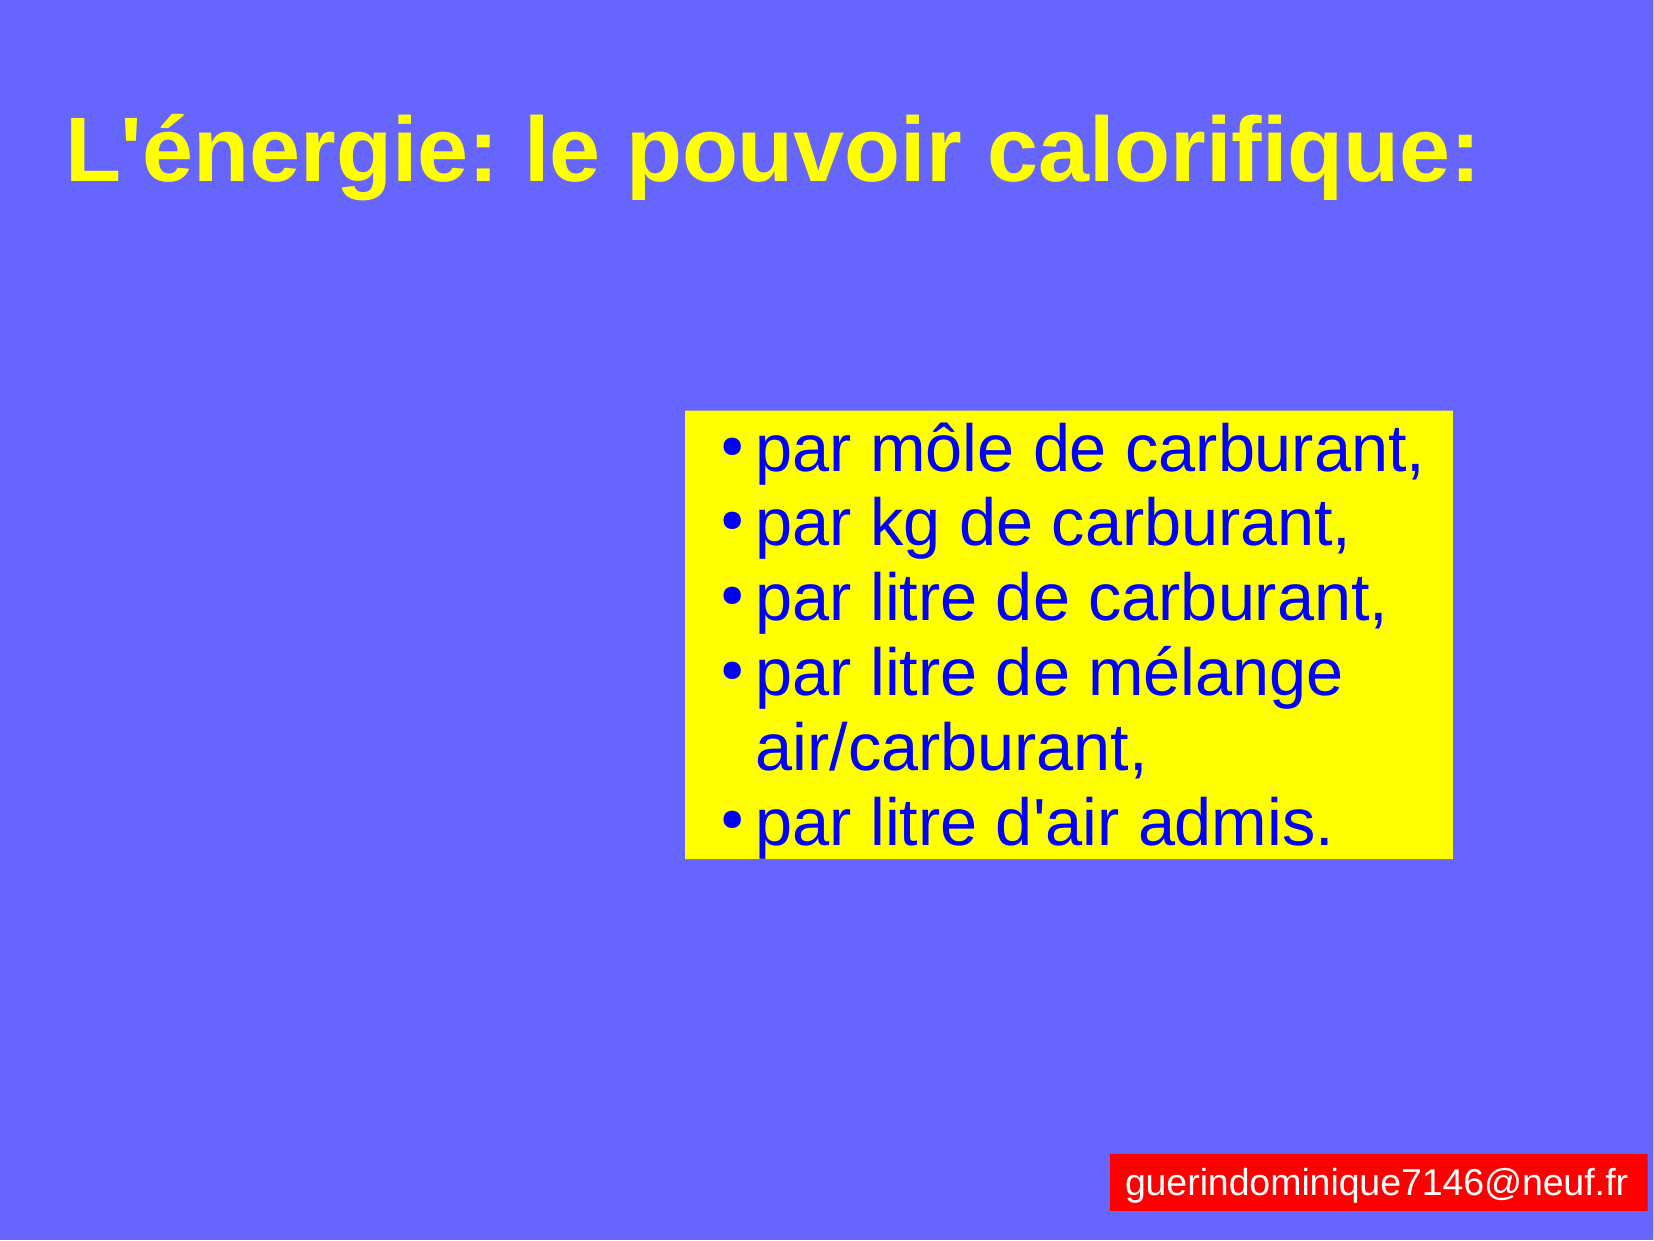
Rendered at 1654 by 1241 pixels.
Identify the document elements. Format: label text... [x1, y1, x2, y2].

text_box guerindominique7146@neuf.fr [1110, 1153, 1648, 1211]
title L'énergie: le pouvoir calorifique: [29, 53, 1625, 246]
text_box par môle de carburant, par kg de carburant, par litre de carburant, par litre de mélange air/carburant, par litre d'air admis. [685, 410, 1453, 860]
